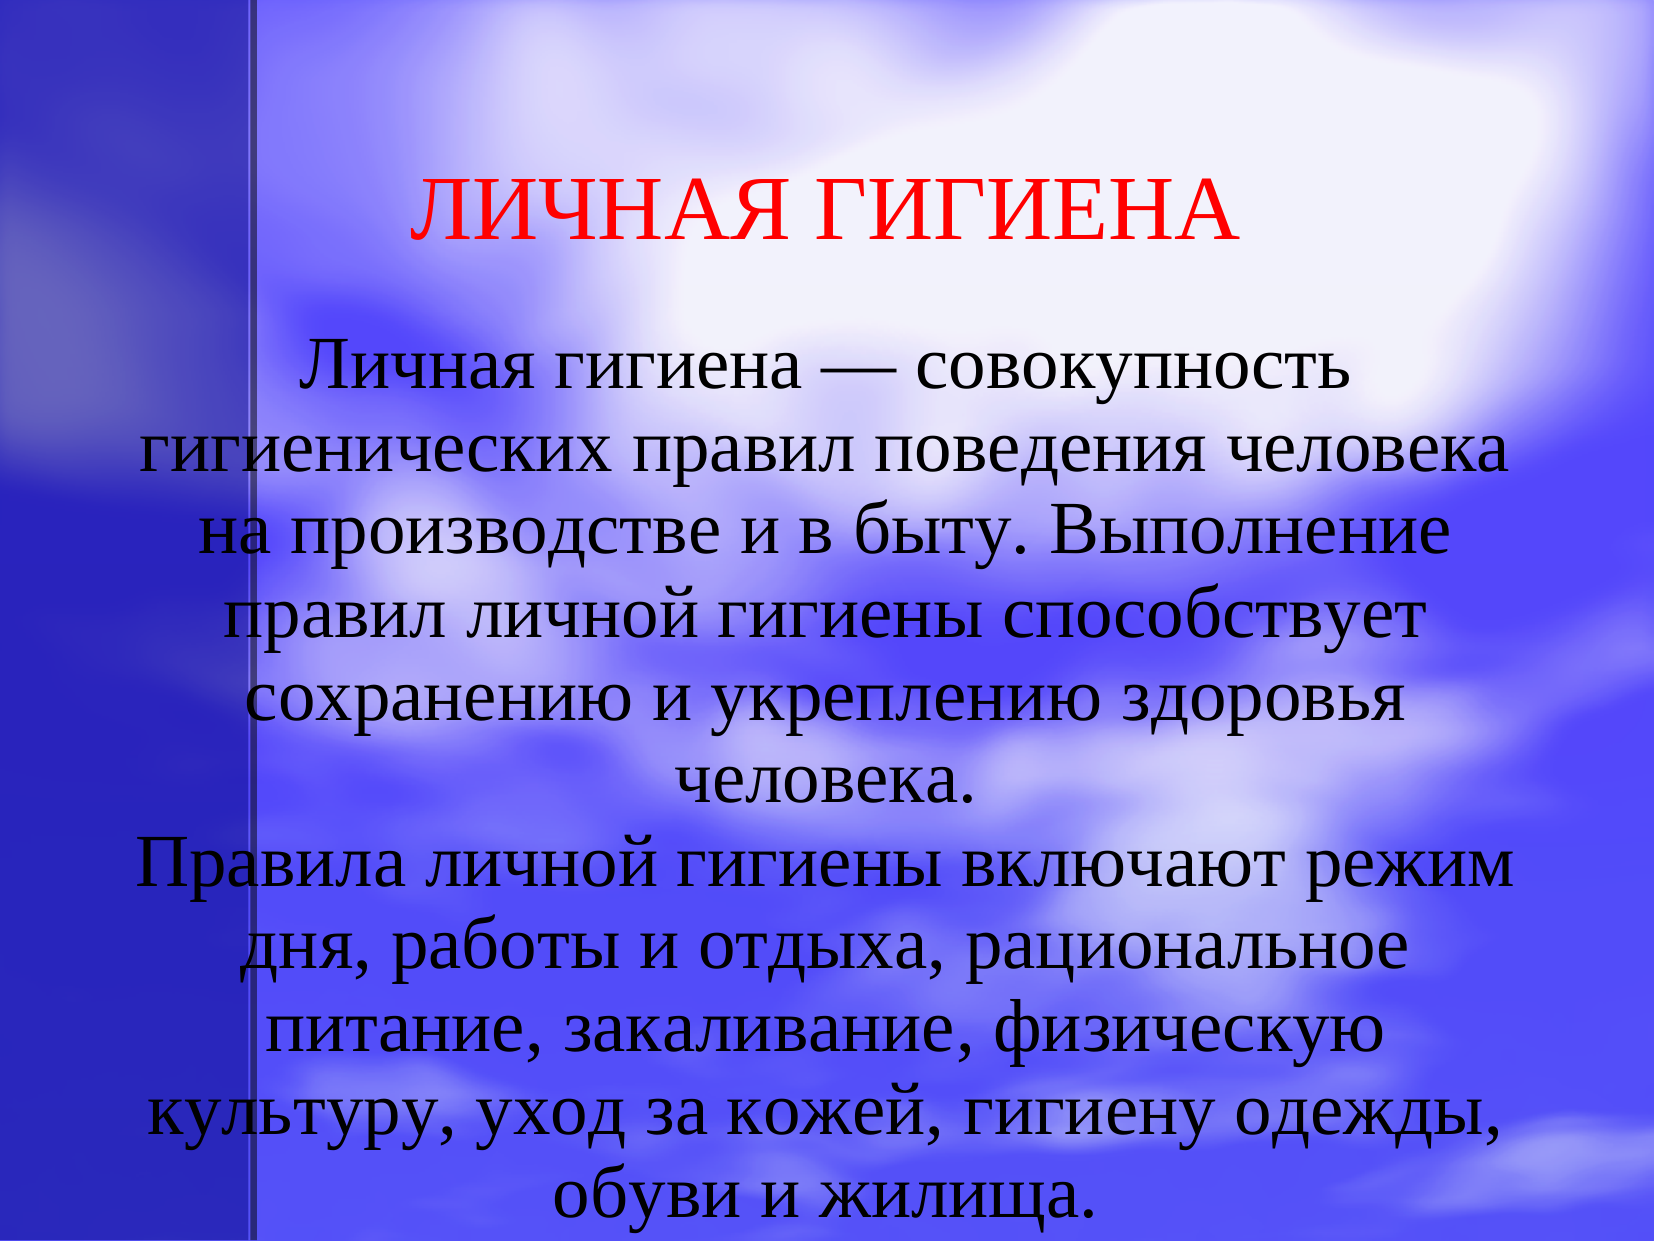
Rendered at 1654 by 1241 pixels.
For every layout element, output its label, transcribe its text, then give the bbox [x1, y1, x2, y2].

subtitle Личная гигиена — совокупность гигиенических правил поведения человека на производстве и в быту. Выполнение правил личной гигиены способствует сохранению и укреплению здоровья человека. Правила личной гигиены включают режим дня, работы и отдыха, рациональное питание, закаливание, физическую культуру, уход за кожей, гигиену одежды, обуви и жилища. [119, 321, 1533, 1235]
title ЛИЧНАЯ ГИГИЕНА [119, 104, 1533, 313]
